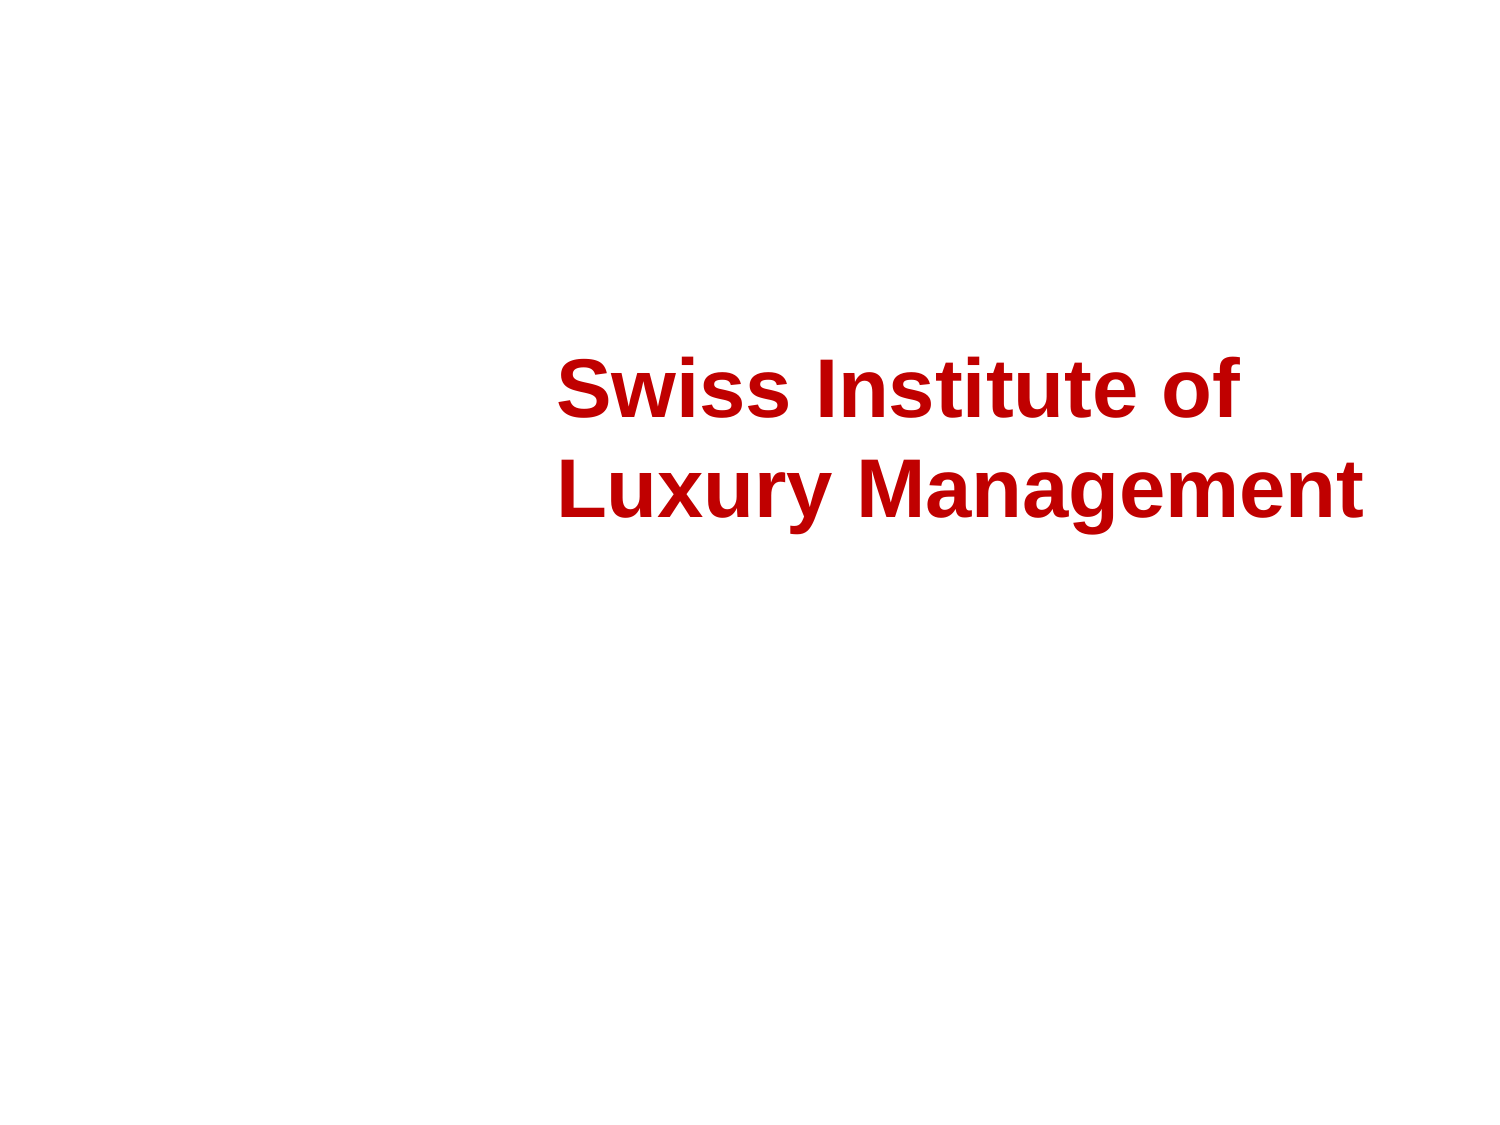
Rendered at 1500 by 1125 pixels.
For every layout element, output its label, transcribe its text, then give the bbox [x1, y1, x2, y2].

text_box Swiss Institute of Luxury Management [541, 327, 1497, 545]
